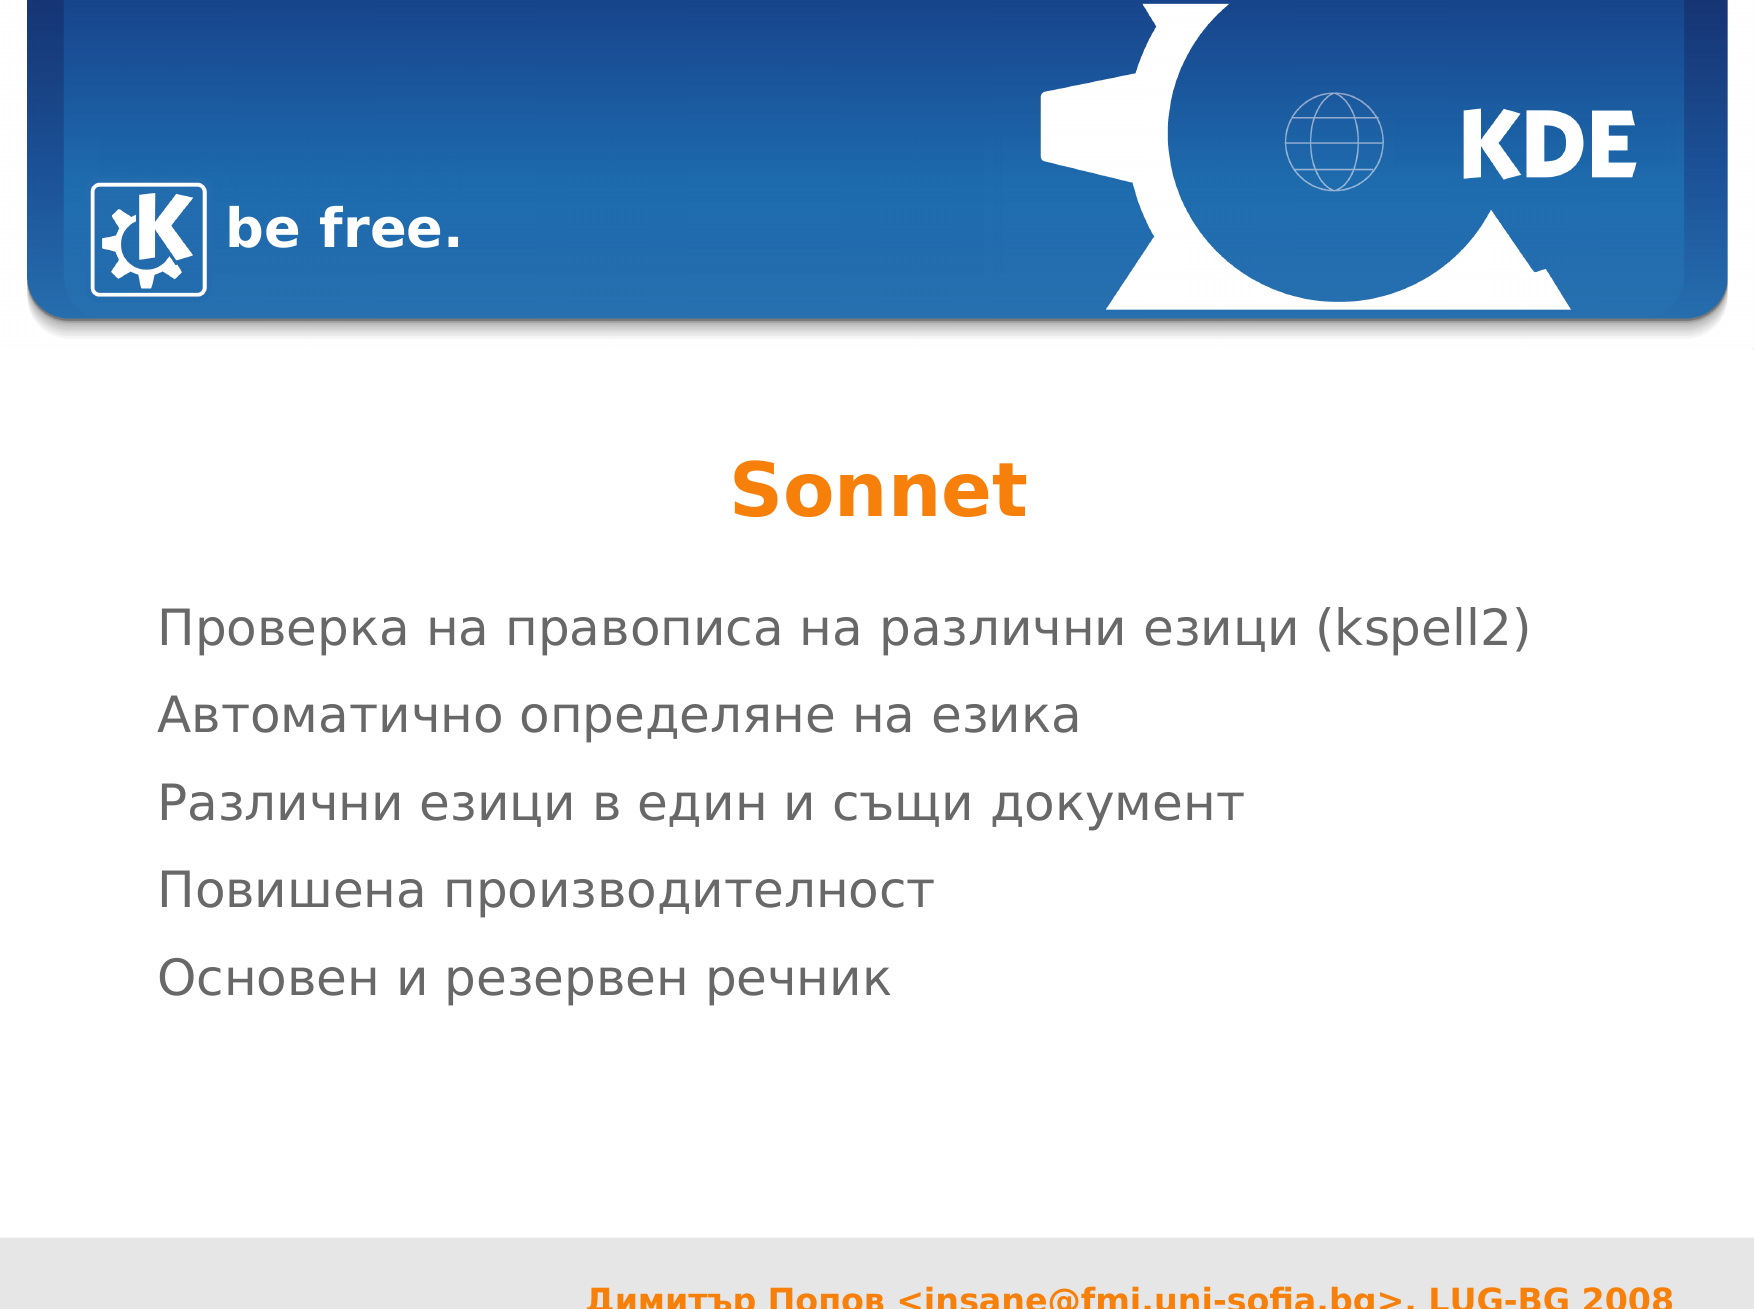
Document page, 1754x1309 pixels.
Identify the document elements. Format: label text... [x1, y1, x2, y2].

title be free. [225, 187, 1126, 271]
text_box Sonnet [123, 395, 1607, 499]
picture [0, 0, 1754, 349]
text_box Проверка на правописа на различни езици (kspell2) Автоматично определяне на езика Различни езици в един и същи документ Повишена производителност Основен и резервен речник [112, 562, 1651, 1201]
